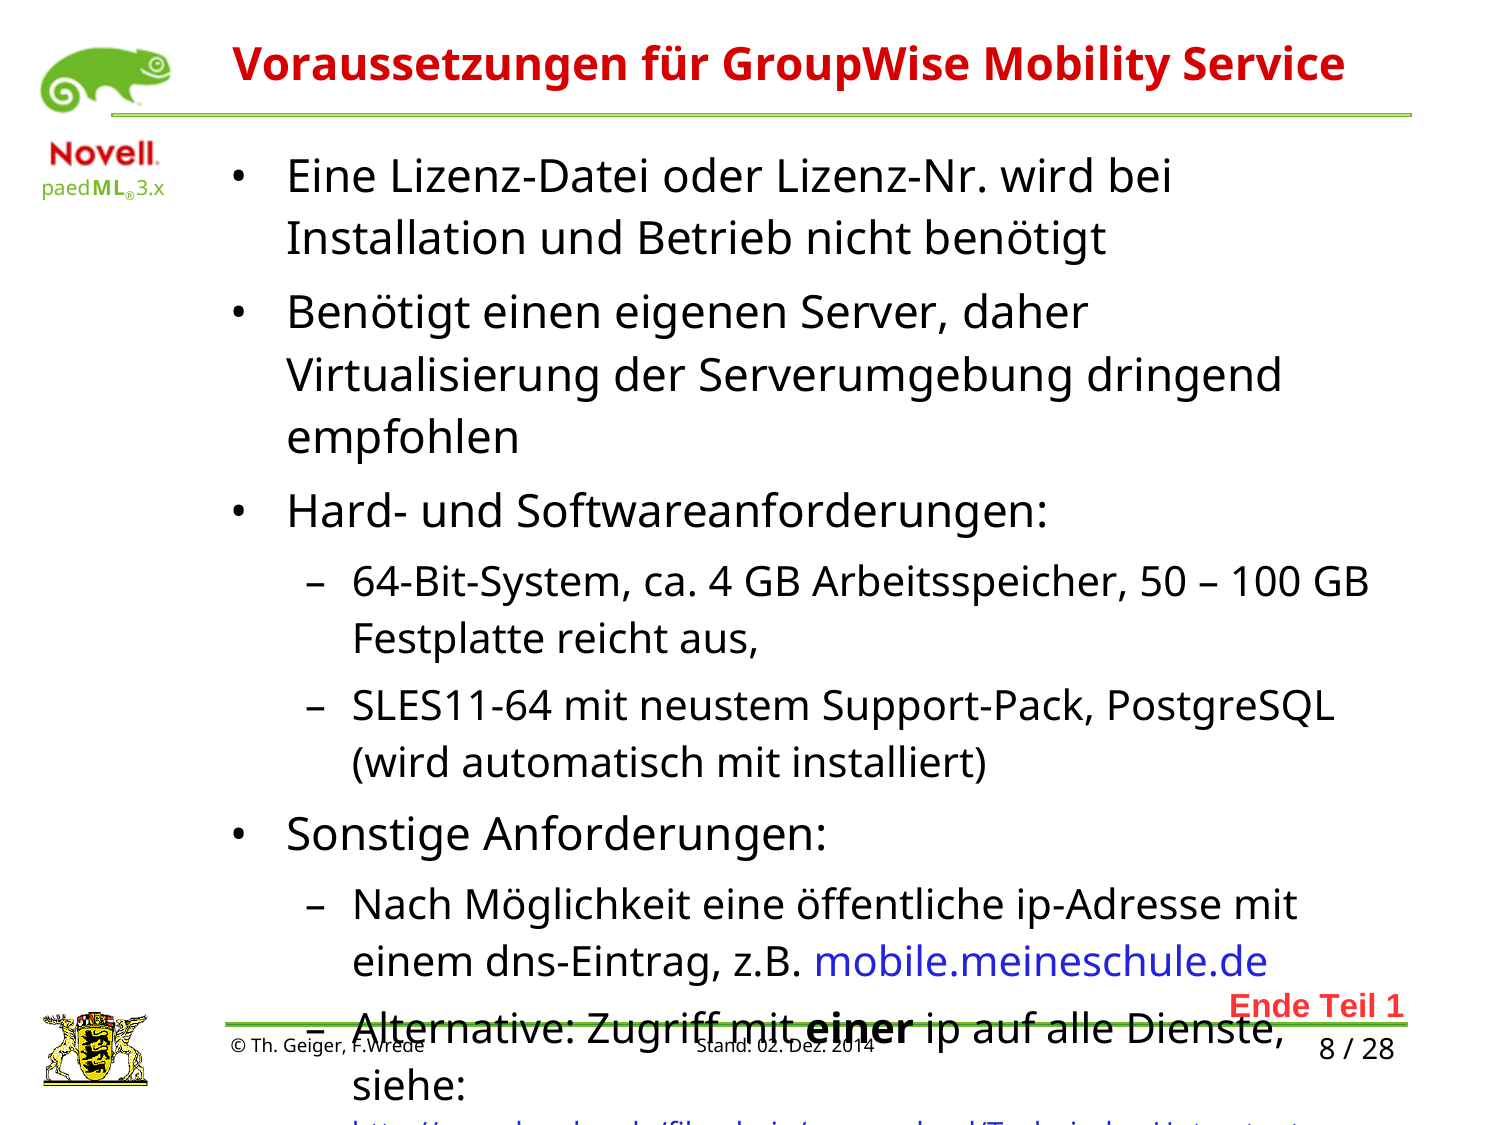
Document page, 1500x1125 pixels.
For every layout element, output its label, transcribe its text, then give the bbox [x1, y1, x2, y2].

list Eine Lizenz-Datei oder Lizenz-Nr. wird bei Installation und Betrieb nicht benötigt Benötigt einen eigenen Server, daher Virtualisierung der Serverumgebung dringend empfohlen Hard- und Softwareanforderungen: 64-Bit-System, ca. 4 GB Arbeitsspeicher, 50 – 100 GB Festplatte reicht aus, SLES11-64 mit neustem Support-Pack, PostgreSQL (wird automatisch mit installiert) Sonstige Anforderungen: Nach Möglichkeit eine öffentliche ip-Adresse mit einem dns-Eintrag, z.B. mobile.meineschule.de Alternative: Zugriff mit einer ip auf alle Dienste, siehe: http://www.lmz-bw.de/fileadmin/user_upload/Technische_Unterstuetzung_SPN/Dateien/6_Kundenportal/2_Novell/3_Erweiterungen/Zertifikate-Anleitung.pdf [230, 143, 1388, 1015]
title Voraussetzungen für GroupWise Mobility Service [232, 0, 1388, 126]
text_box Ende Teil 1 [1204, 956, 1430, 1052]
picture [41, 1011, 148, 1088]
picture [26, 30, 184, 188]
